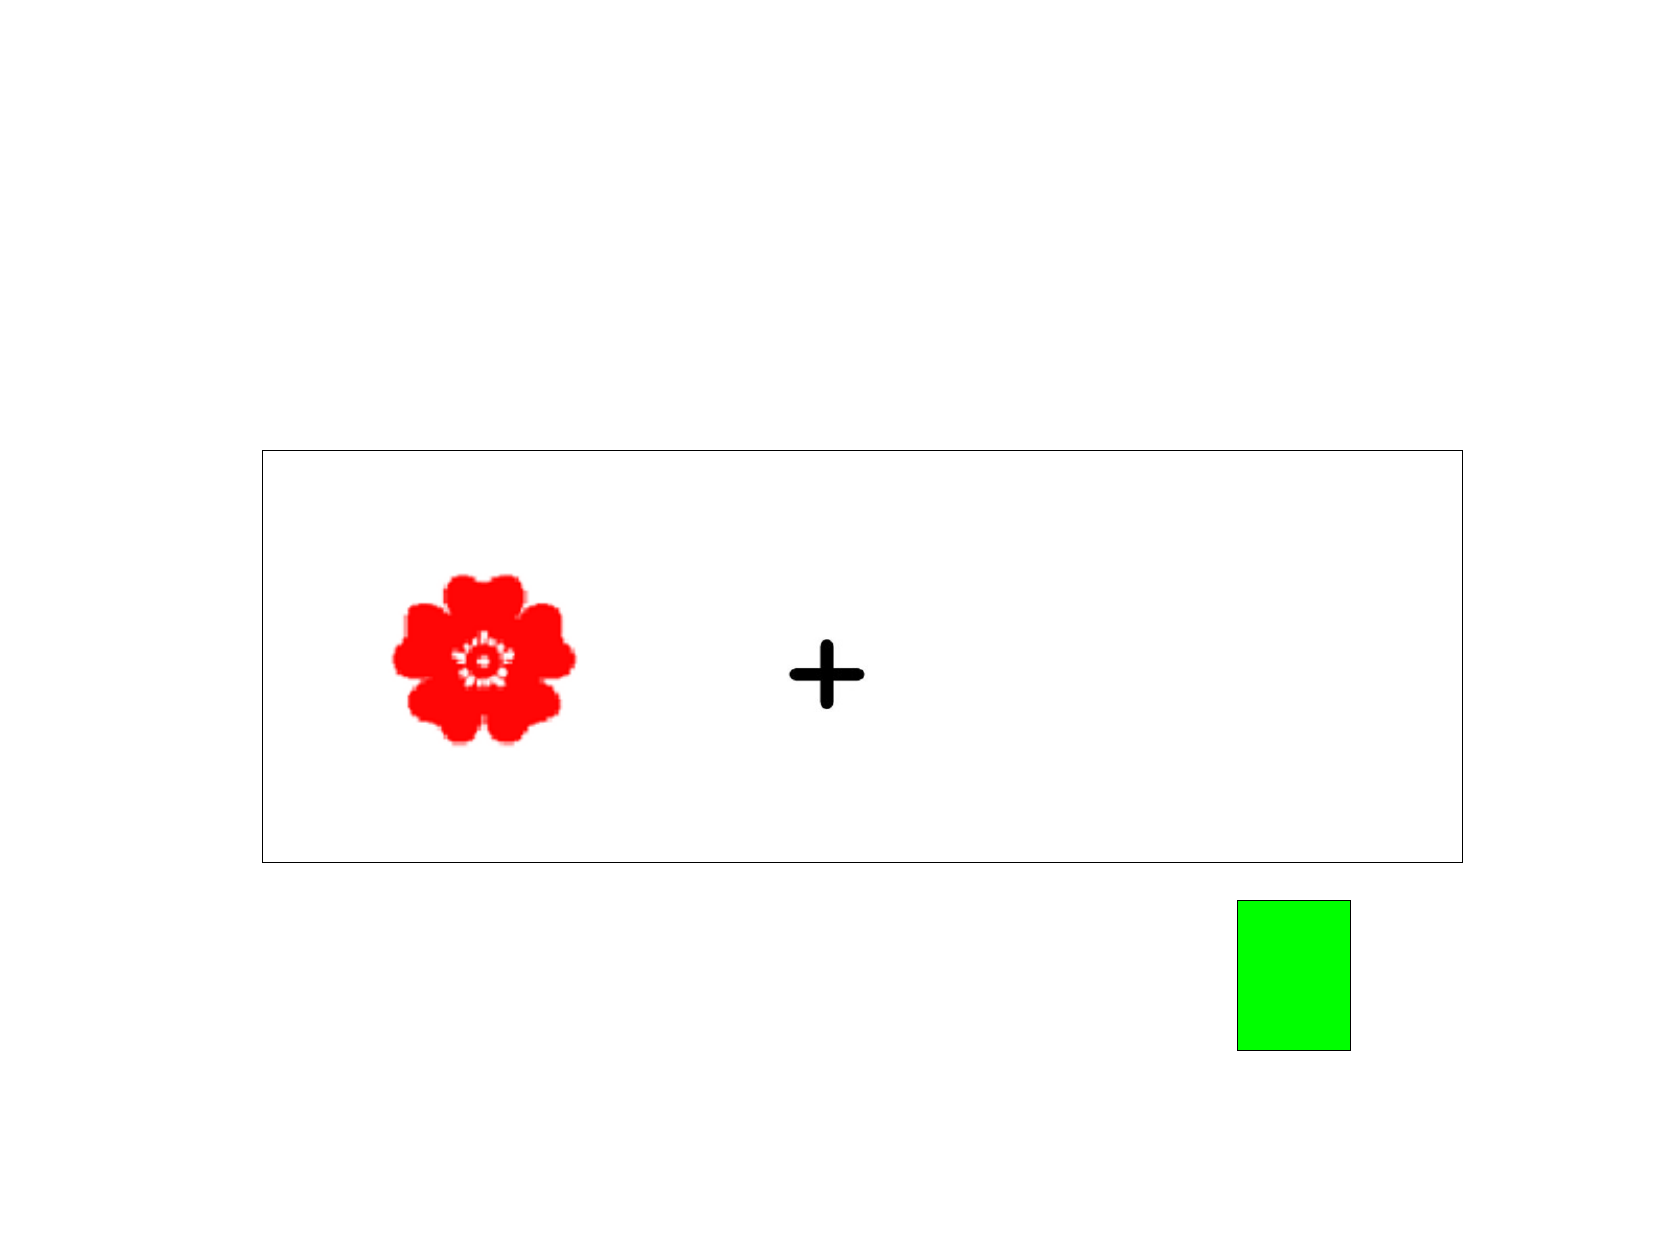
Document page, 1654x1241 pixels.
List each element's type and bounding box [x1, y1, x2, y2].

picture [375, 562, 584, 771]
picture [787, 637, 868, 712]
text_box [262, 450, 1463, 863]
text_box [1237, 900, 1351, 1051]
